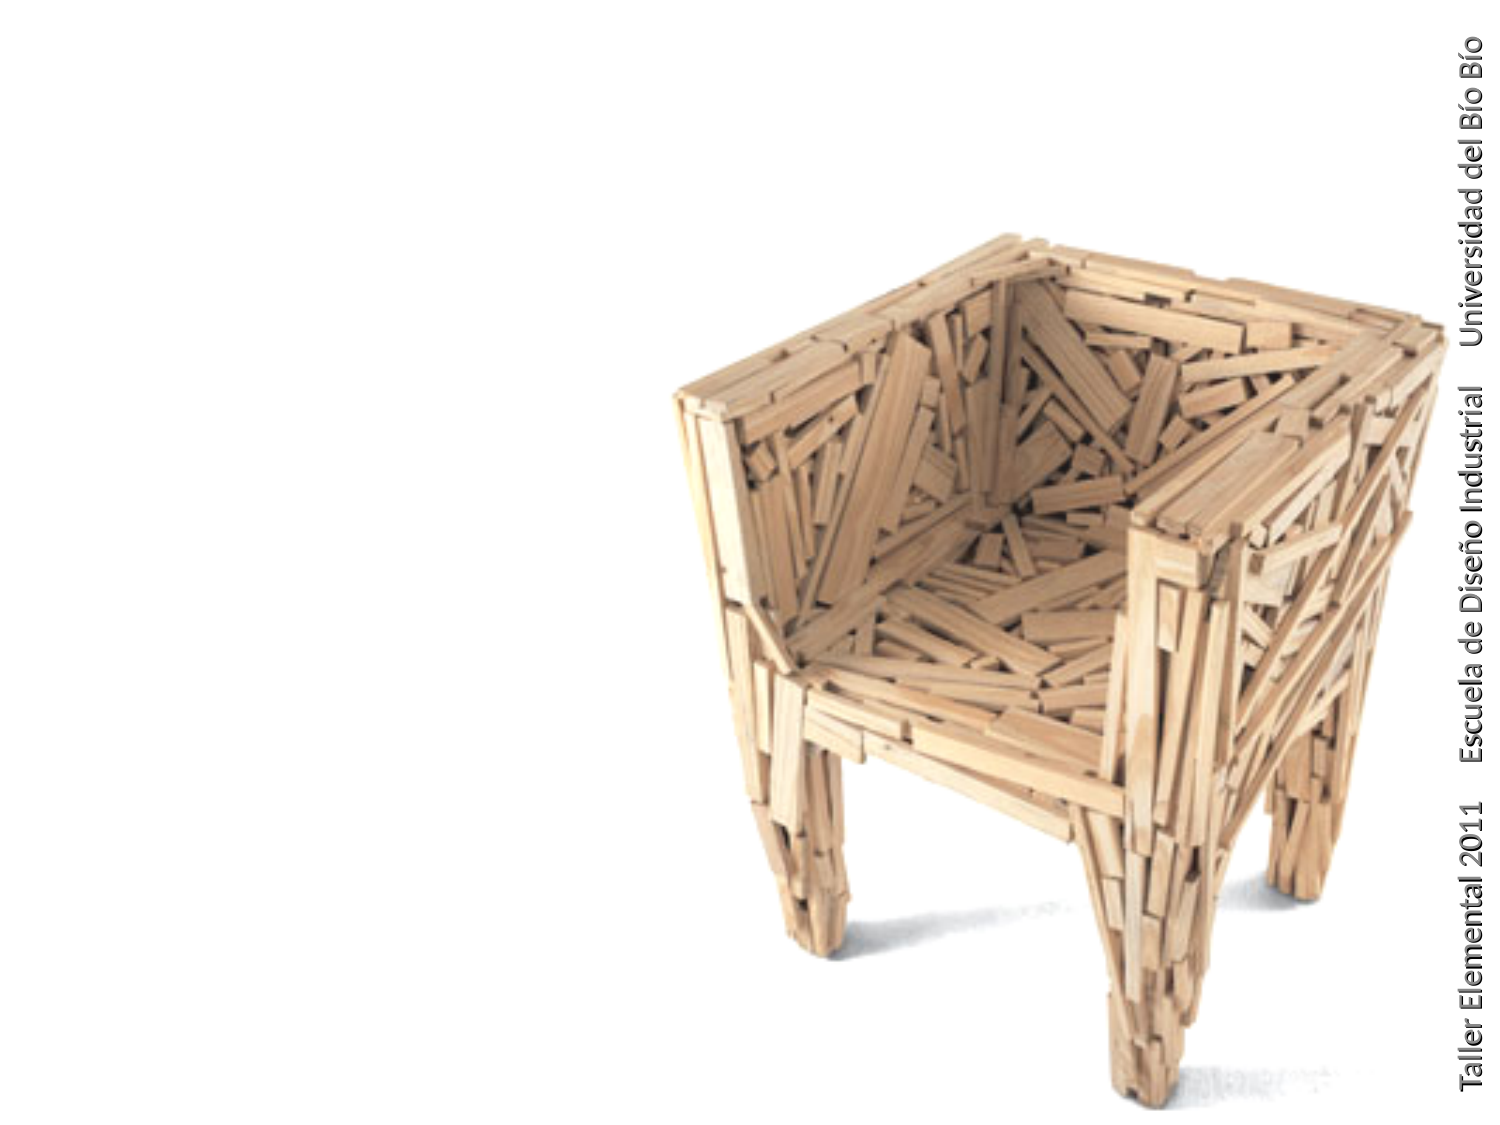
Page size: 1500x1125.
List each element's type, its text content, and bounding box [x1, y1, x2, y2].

picture [572, 197, 1500, 1125]
text_box Taller Elemental 2011 Escuela de Diseño Industrial Universidad del Bío Bío [1435, 0, 1500, 1106]
